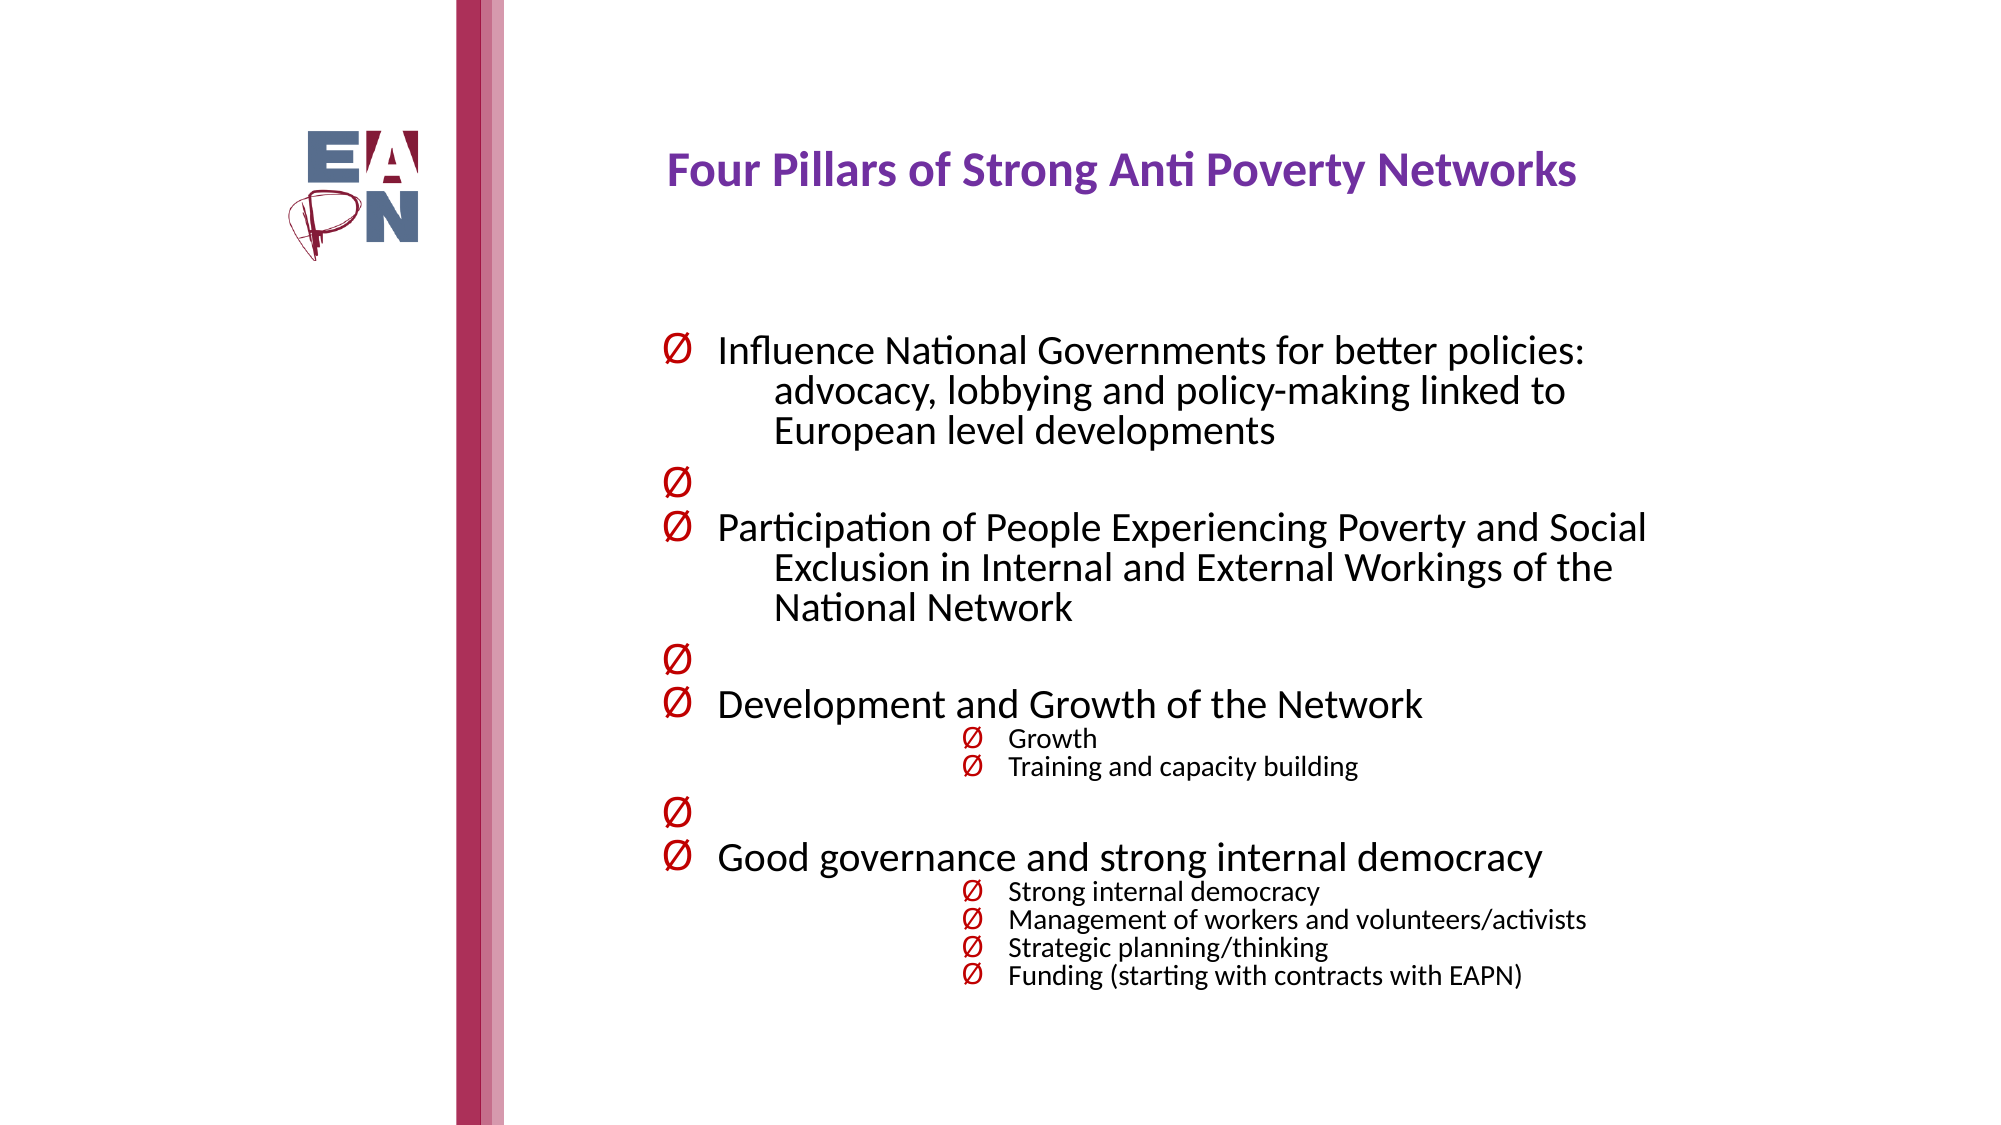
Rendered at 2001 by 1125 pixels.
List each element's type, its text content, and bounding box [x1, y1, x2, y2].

picture [280, 125, 435, 261]
text_box Influence National Governments for better policies: advocacy, lobbying and policy-making linked to European level developments Participation of People Experiencing Poverty and Social Exclusion in Internal and External Workings of the National Network Development and Growth of the Network Growth Training and capacity building Good governance and strong internal democracy Strong internal democracy Management of workers and volunteers/activists Strategic planning/thinking Funding (starting with contracts with EAPN) [646, 325, 1750, 1065]
text_box Four Pillars of Strong Anti Poverty Networks [574, 128, 1671, 204]
text_box [456, 0, 504, 1125]
